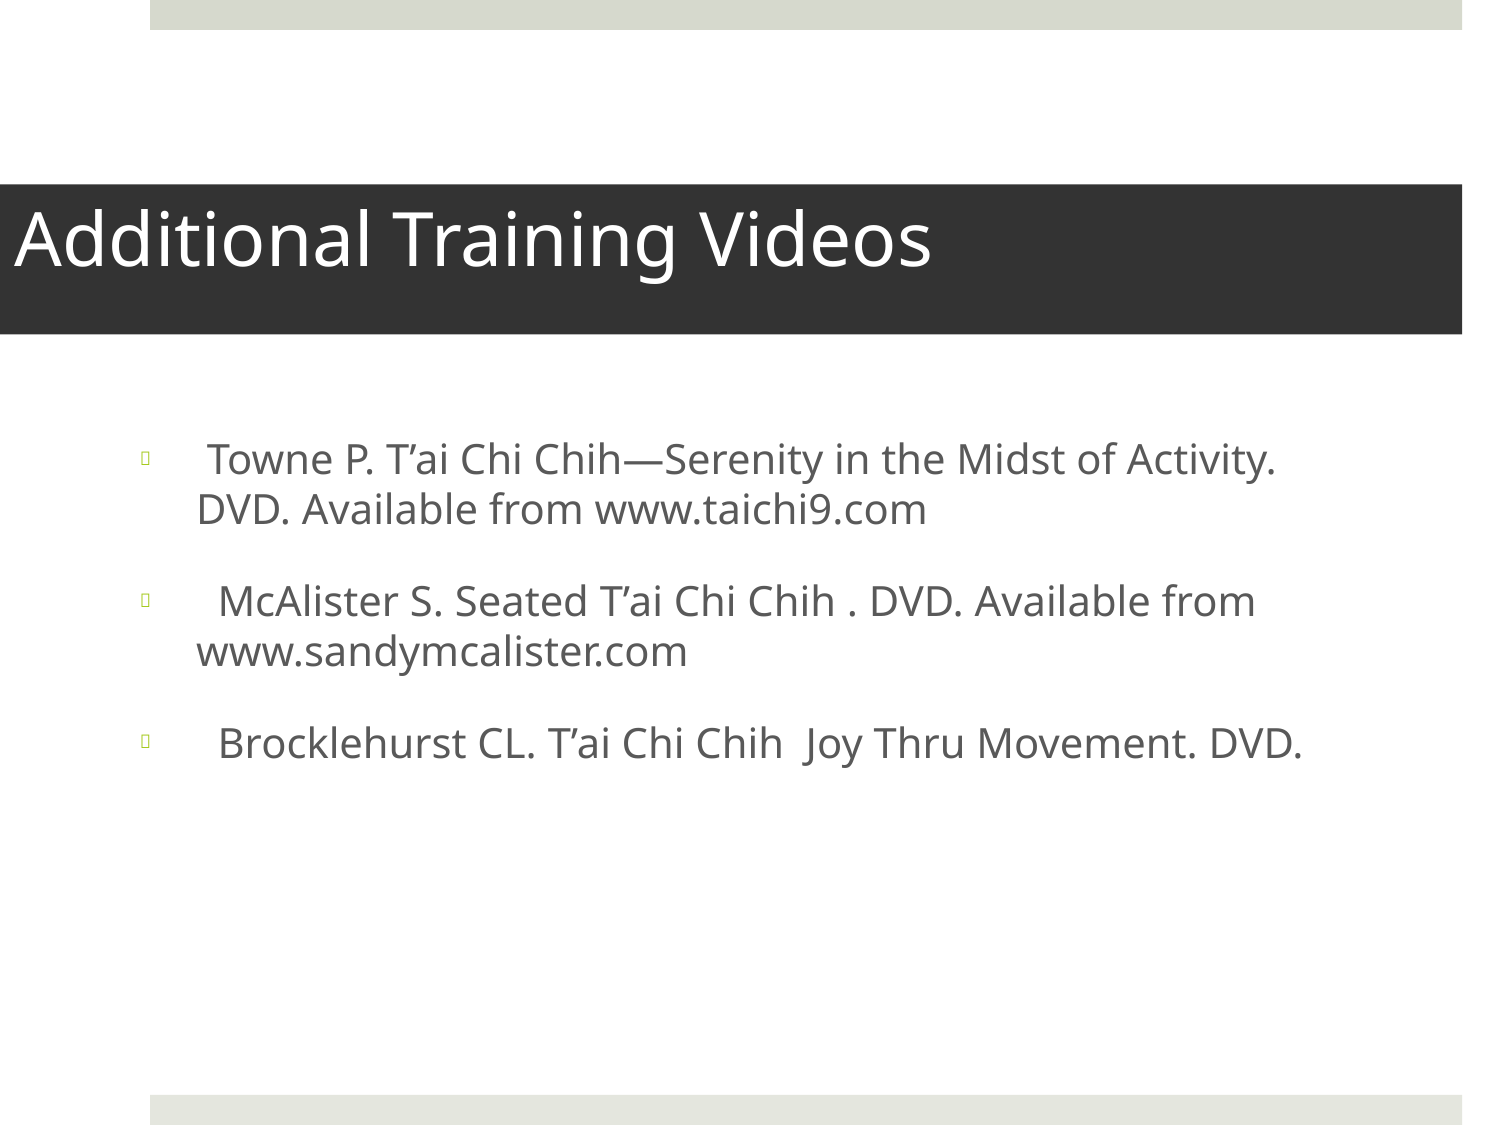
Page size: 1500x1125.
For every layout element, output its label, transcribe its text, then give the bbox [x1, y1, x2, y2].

list Towne P. T’ai Chi Chih—Serenity in the Midst of Activity. DVD. Available from www.taichi9.com McAlister S. Seated T’ai Chi Chih . DVD. Available from www.sandymcalister.com Brocklehurst CL. T’ai Chi Chih Joy Thru Movement. DVD. [125, 425, 1374, 1028]
title Additional Training Videos [0, 184, 1463, 335]
